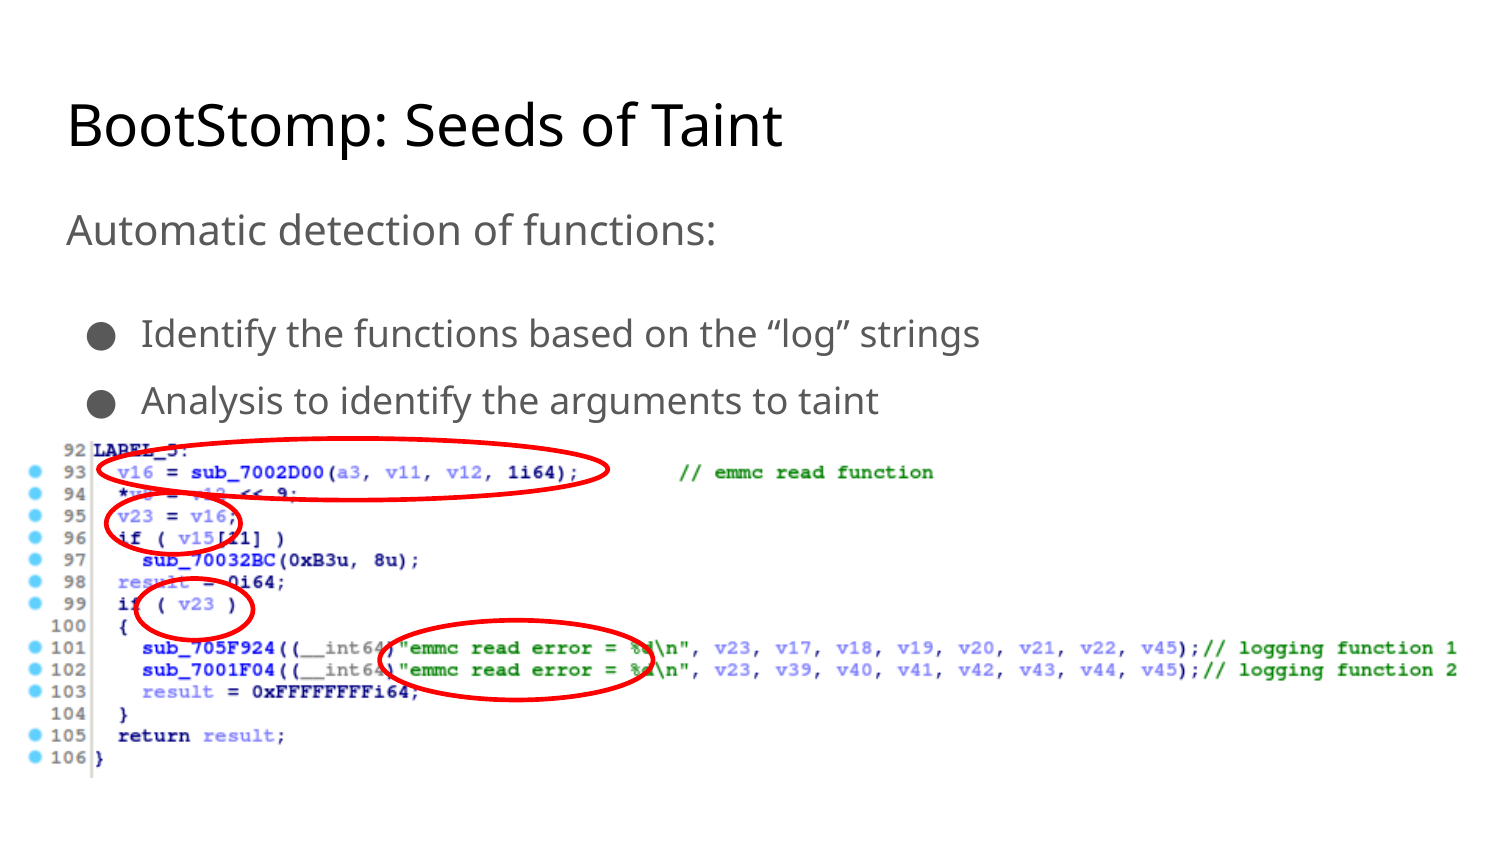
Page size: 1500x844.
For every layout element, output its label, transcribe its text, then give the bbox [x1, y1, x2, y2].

title BootStomp: Seeds of Taint [51, 72, 1449, 167]
picture [102, 441, 605, 497]
picture [20, 441, 1480, 778]
list Automatic detection of functions: Identify the functions based on the “log” strings Analysis to identify the arguments to taint [51, 189, 1449, 441]
picture [109, 495, 238, 551]
